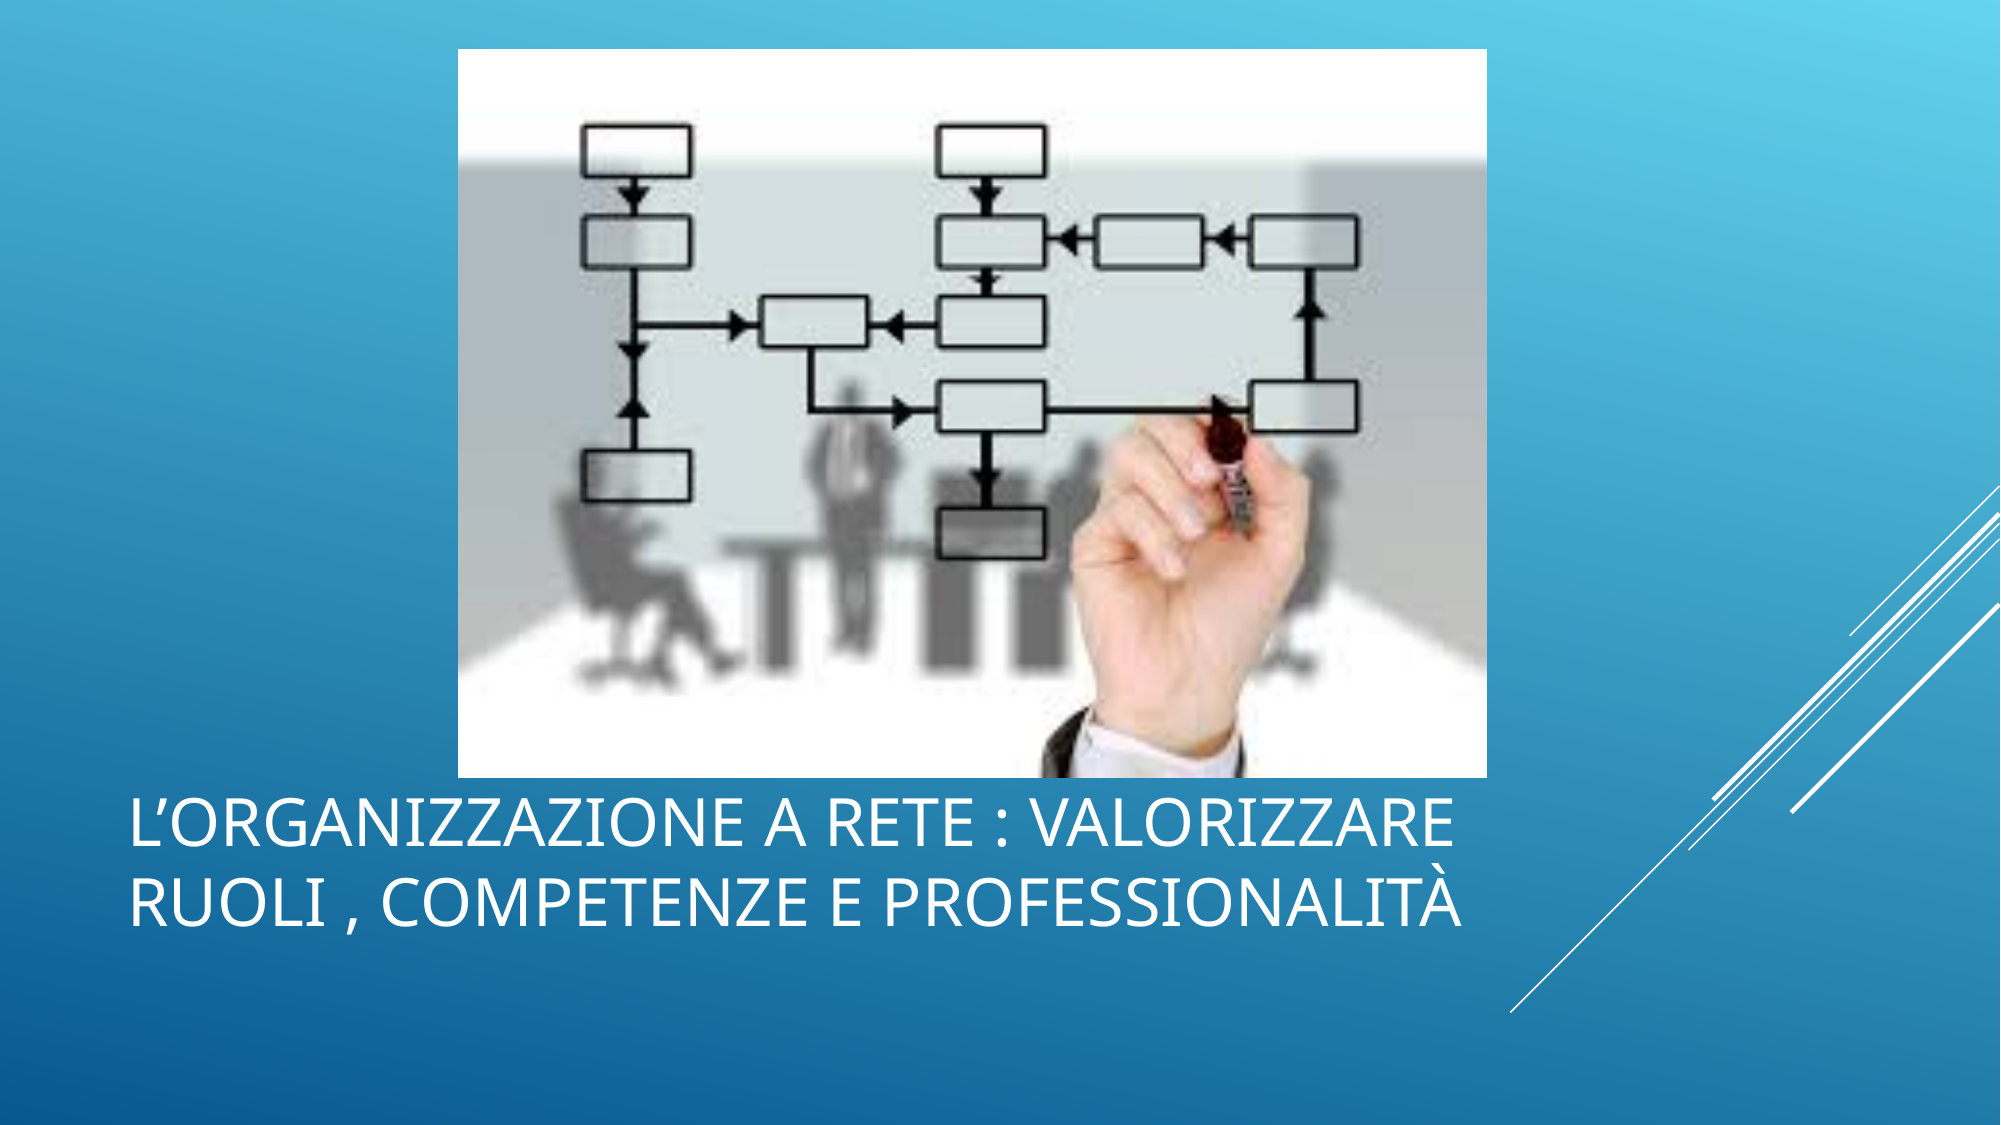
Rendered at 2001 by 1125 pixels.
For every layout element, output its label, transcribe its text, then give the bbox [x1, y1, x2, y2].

picture [458, 49, 1487, 778]
title L’organizzazione a rete : valorizzare ruoli , competenze e professionalità [112, 736, 1513, 984]
